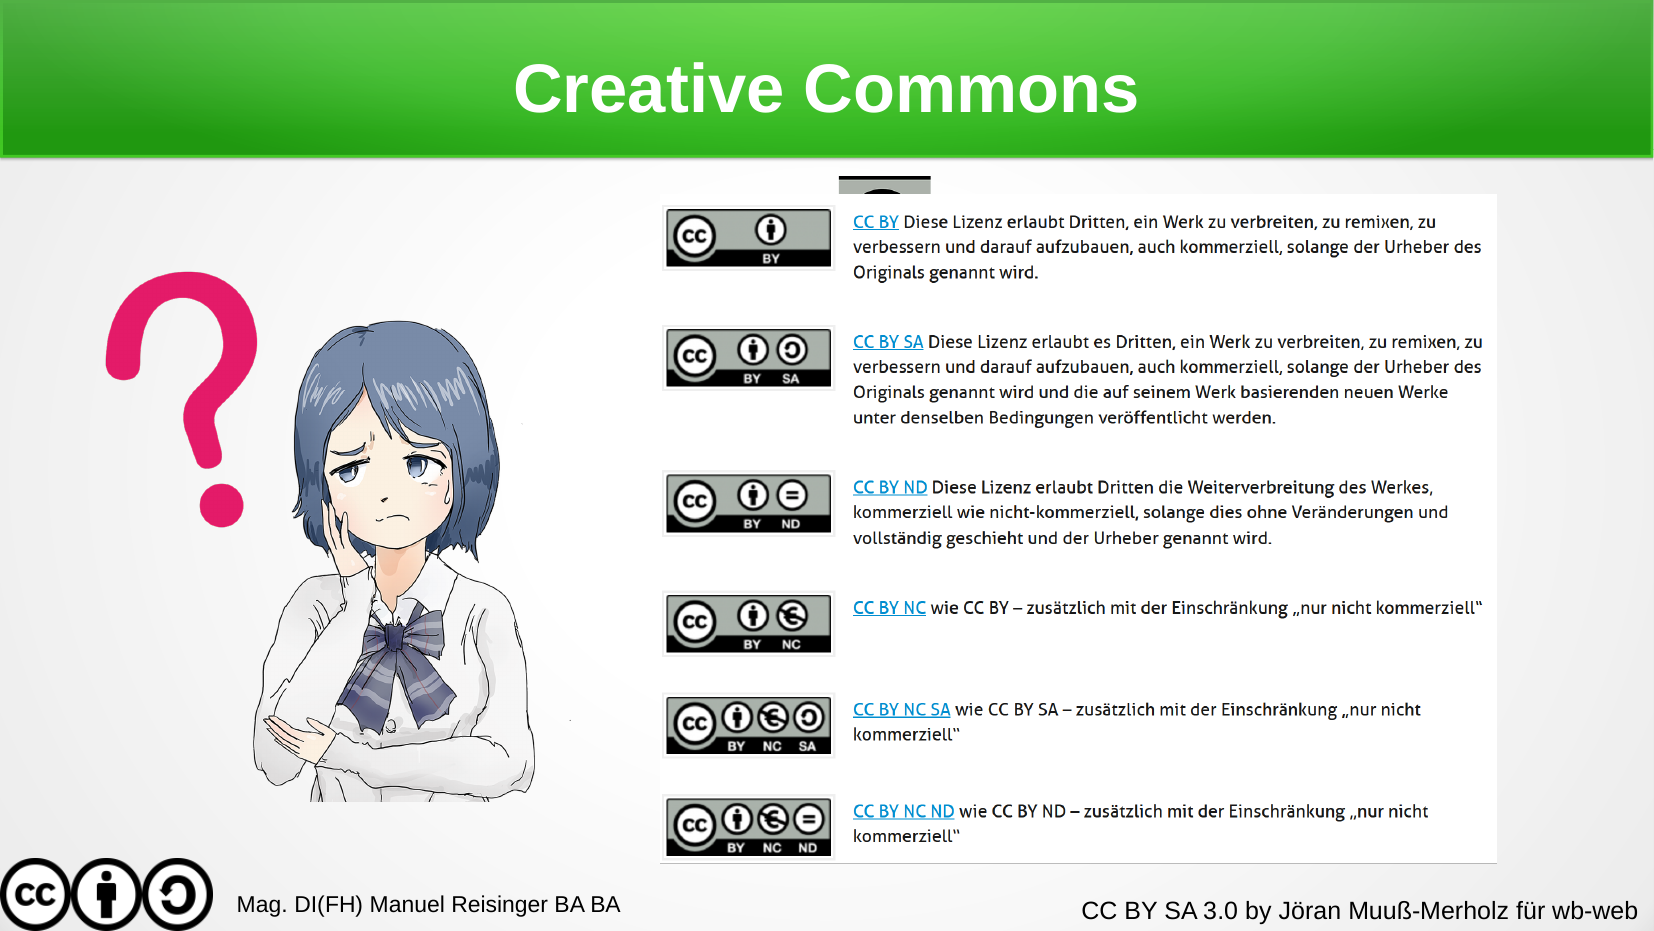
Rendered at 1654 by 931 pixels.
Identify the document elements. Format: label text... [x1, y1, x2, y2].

picture [660, 176, 1497, 864]
picture [34, 232, 604, 802]
text_box CC BY SA 3.0 by Jöran Muuß-Merholz für wb-web [1066, 889, 1654, 931]
picture [0, 858, 213, 931]
title Creative Commons [82, 35, 1571, 142]
